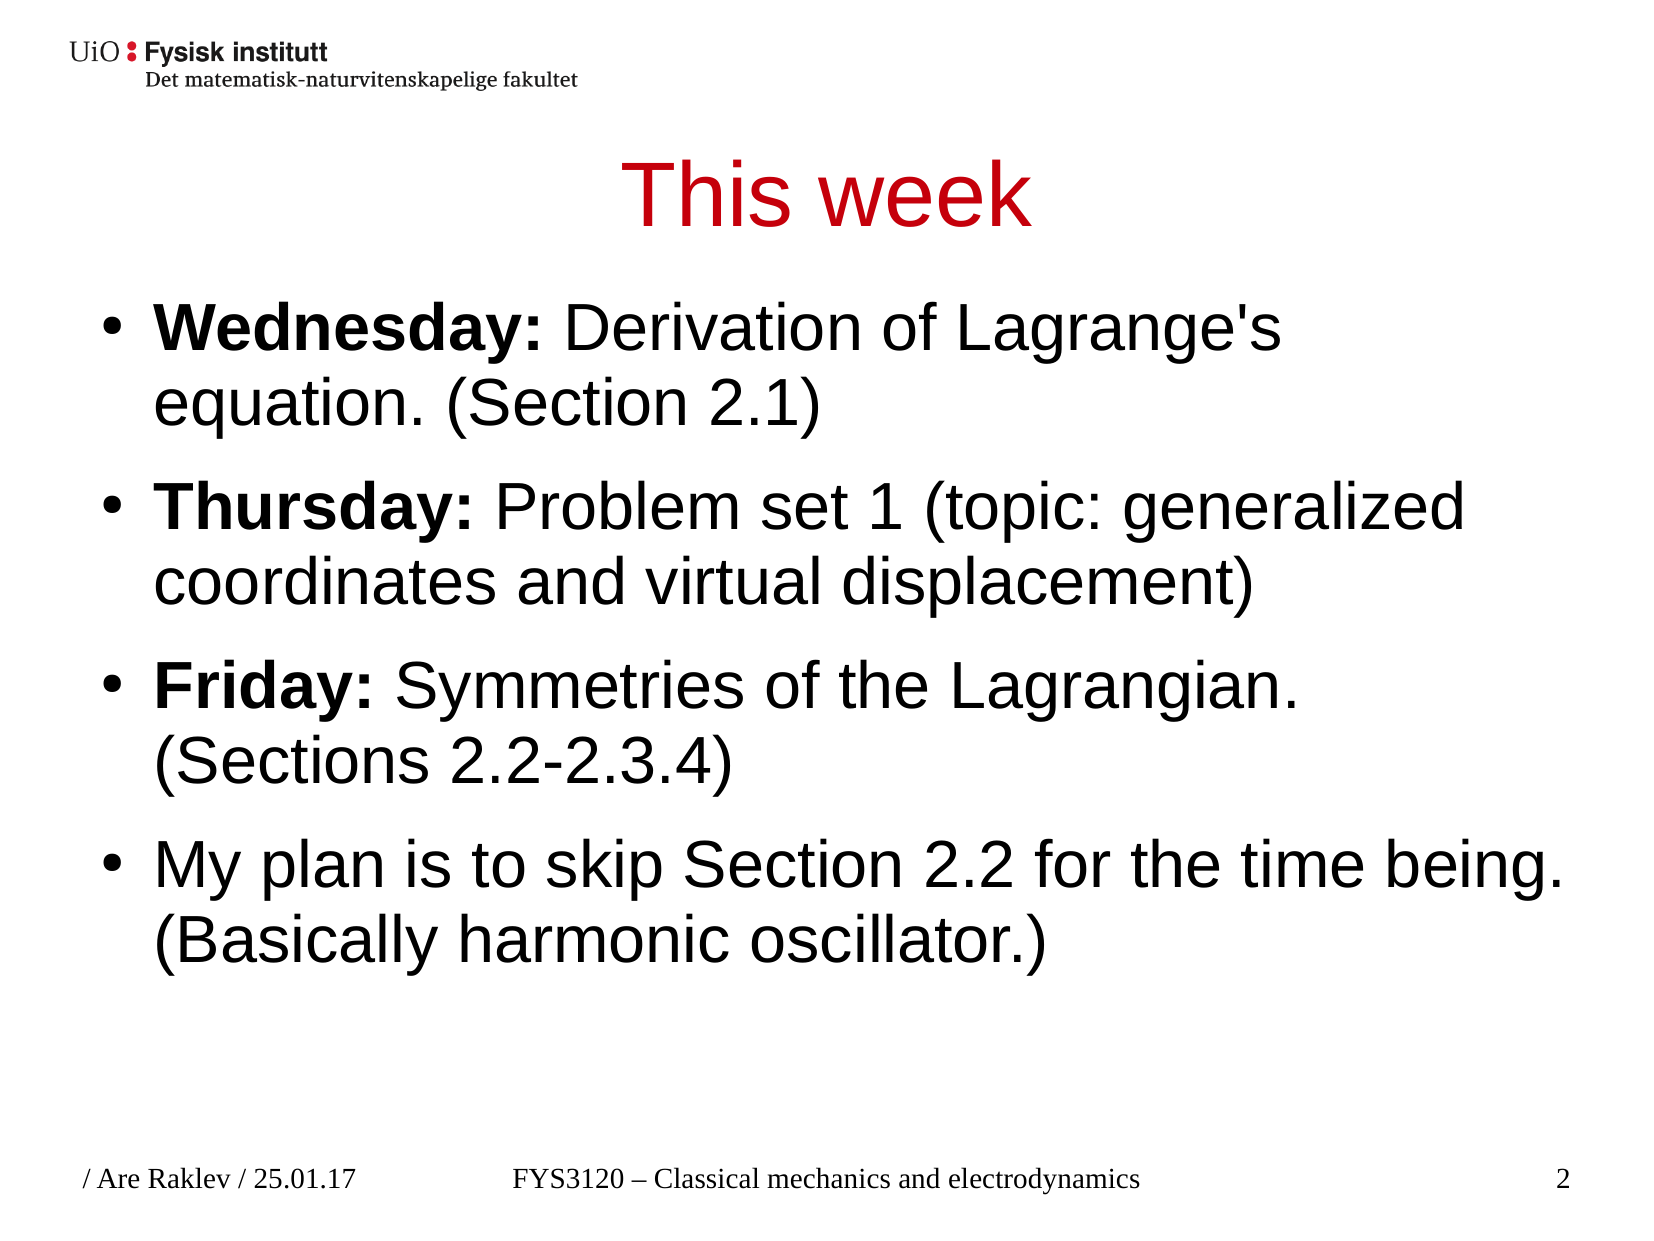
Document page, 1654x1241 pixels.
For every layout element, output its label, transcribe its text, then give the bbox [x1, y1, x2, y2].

list Wednesday: Derivation of Lagrange's equation. (Section 2.1) Thursday: Problem set 1 (topic: generalized coordinates and virtual displacement) Friday: Symmetries of the Lagrangian. (Sections 2.2-2.3.4) My plan is to skip Section 2.2 for the time being. (Basically harmonic oscillator.) [82, 290, 1576, 1193]
title This week [82, 90, 1571, 290]
picture [68, 37, 581, 93]
